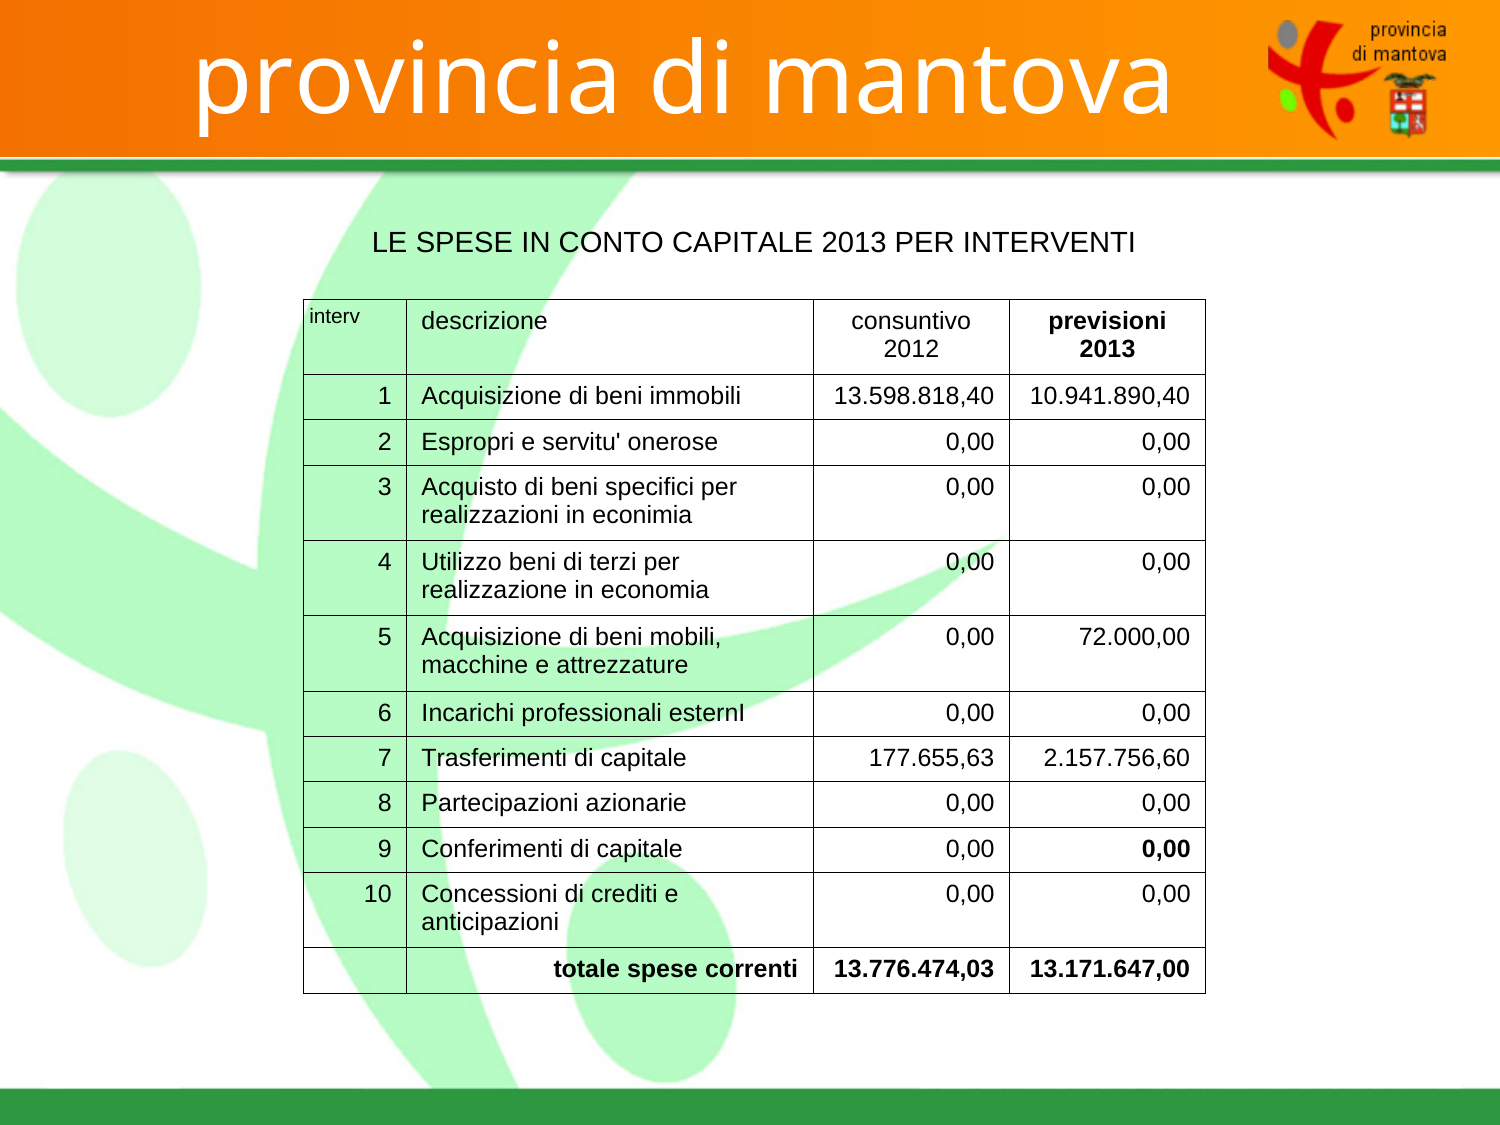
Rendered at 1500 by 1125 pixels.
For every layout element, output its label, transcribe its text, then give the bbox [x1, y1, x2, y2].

table_cell Espropri e servitu' onerose [407, 420, 813, 465]
table_cell 72.000,00 [1010, 616, 1205, 691]
table_cell Acquisto di beni specifici per realizzazioni in econimia [407, 466, 813, 540]
table_cell 0,00 [814, 692, 1009, 736]
table_cell 13.171.647,00 [1010, 948, 1205, 993]
table_header consuntivo 2012 [814, 300, 1009, 374]
table_cell 0,00 [1010, 873, 1205, 947]
table_cell 2 [304, 420, 406, 465]
table_cell 0,00 [814, 541, 1009, 615]
table_cell 5 [304, 616, 406, 691]
table_cell 6 [304, 692, 406, 736]
table_cell Utilizzo beni di terzi per realizzazione in economia [407, 541, 813, 615]
table_cell Concessioni di crediti e anticipazioni [407, 873, 813, 947]
table_cell 0,00 [814, 828, 1009, 872]
table_cell 0,00 [1010, 541, 1205, 615]
table_cell Trasferimenti di capitale [407, 737, 813, 781]
table_cell 10 [304, 873, 406, 947]
table_cell 3 [304, 466, 406, 540]
table_cell [304, 948, 406, 993]
table_cell 13.598.818,40 [814, 375, 1009, 419]
table_cell 10.941.890,40 [1010, 375, 1205, 419]
table_cell 7 [304, 737, 406, 781]
table_cell 9 [304, 828, 406, 872]
table_cell 0,00 [1010, 782, 1205, 827]
table_cell 0,00 [814, 873, 1009, 947]
table_cell 2.157.756,60 [1010, 737, 1205, 781]
table_header LE SPESE IN CONTO CAPITALE 2013 PER INTERVENTI [338, 218, 1171, 278]
table_cell Acquisizione di beni mobili, macchine e attrezzature [407, 616, 813, 691]
table_cell 8 [304, 782, 406, 827]
table_cell 0,00 [1010, 466, 1205, 540]
table_cell Incarichi professionali esternI [407, 692, 813, 736]
table_cell 0,00 [1010, 692, 1205, 736]
table_cell 177.655,63 [814, 737, 1009, 781]
table_cell Conferimenti di capitale [407, 828, 813, 872]
table_cell 0,00 [814, 616, 1009, 691]
table_header descrizione [407, 300, 813, 374]
table_cell Partecipazioni azionarie [407, 782, 813, 827]
table_cell 4 [304, 541, 406, 615]
table_header interv [304, 300, 406, 374]
picture [0, 157, 1500, 1125]
table_cell 0,00 [1010, 420, 1205, 465]
table_cell 1 [304, 375, 406, 419]
table_cell Acquisizione di beni immobili [407, 375, 813, 419]
table_cell 0,00 [814, 466, 1009, 540]
table_cell totale spese correnti [407, 948, 813, 993]
table_cell 13.776.474,03 [814, 948, 1009, 993]
table_cell 0,00 [1010, 828, 1205, 872]
picture [1267, 15, 1452, 142]
table_header previsioni 2013 [1010, 300, 1205, 374]
text_box provincia di mantova [176, 5, 1205, 142]
table_cell 0,00 [814, 420, 1009, 465]
table_cell 0,00 [814, 782, 1009, 827]
